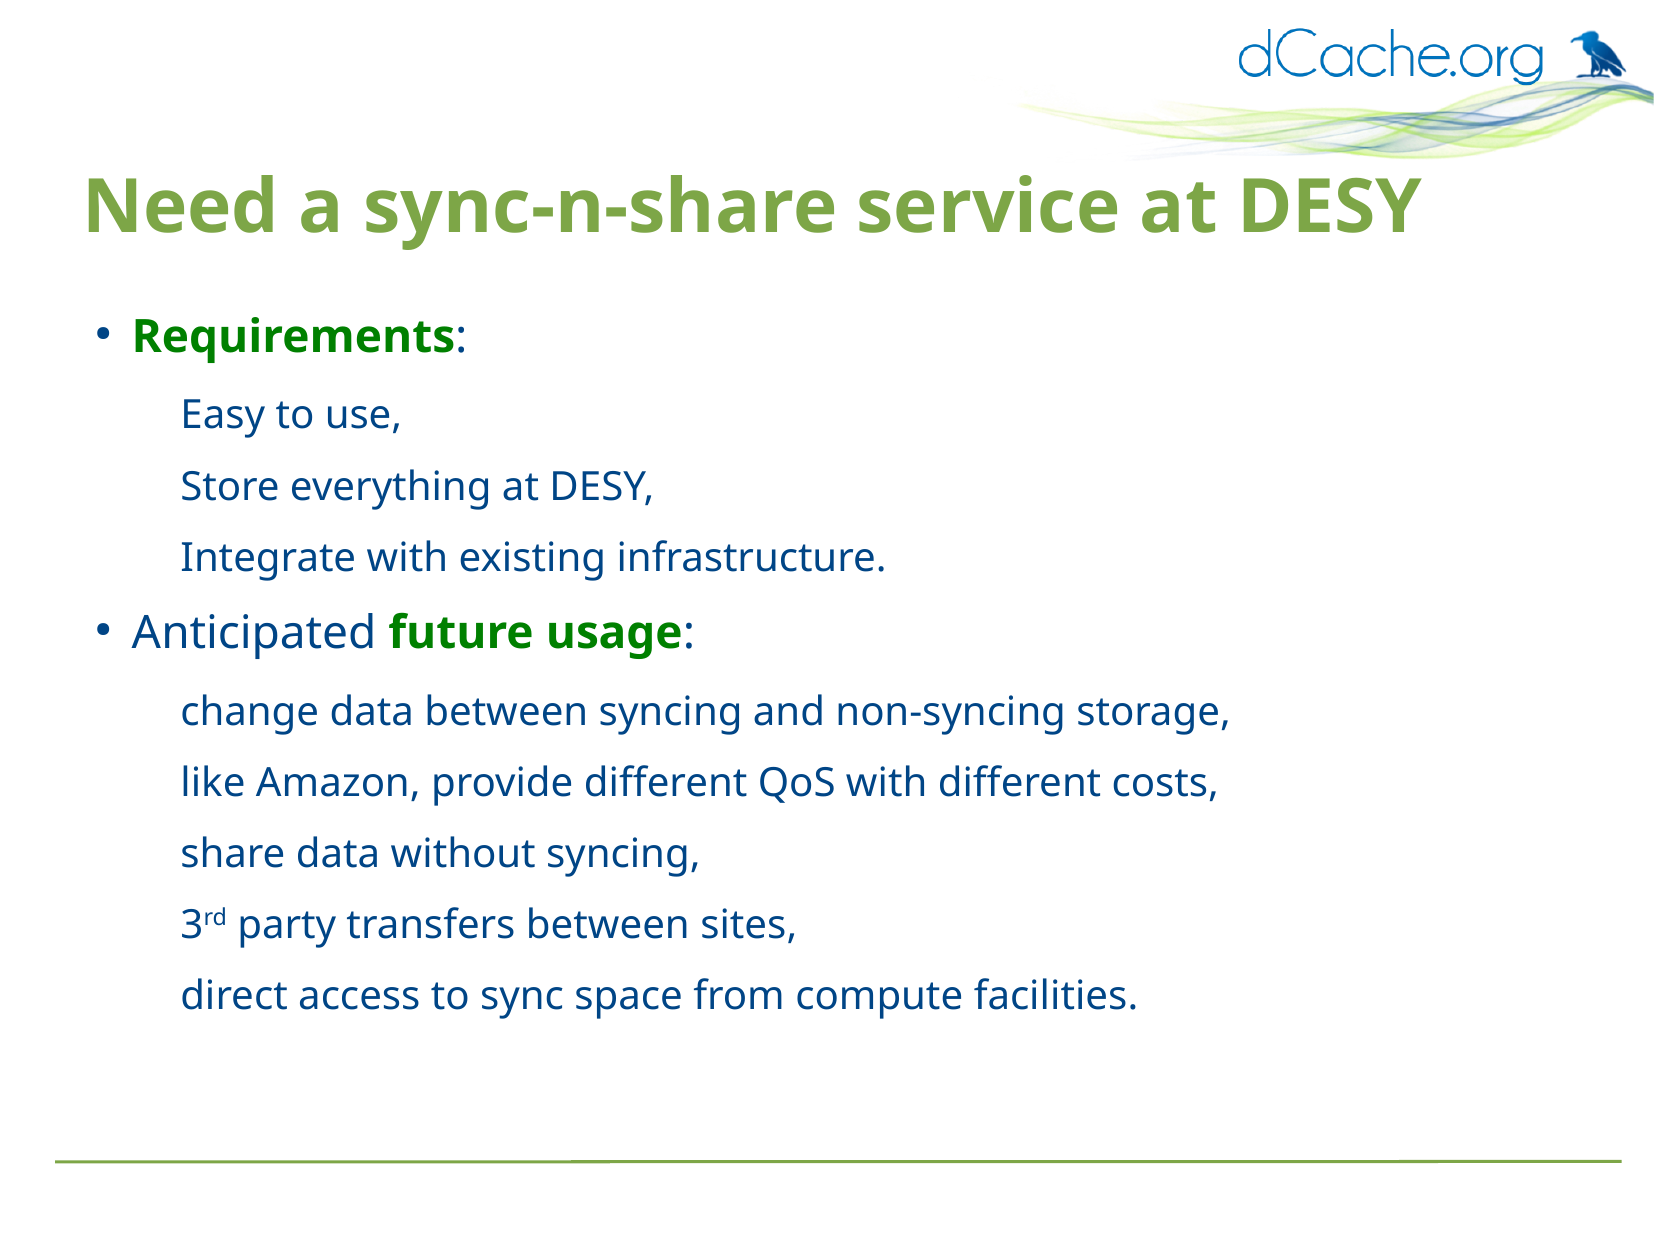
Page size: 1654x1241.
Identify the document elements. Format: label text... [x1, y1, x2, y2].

list Requirements: Easy to use, Store everything at DESY, Integrate with existing infrastructure. Anticipated future usage: change data between syncing and non-syncing storage, like Amazon, provide different QoS with different costs, share data without syncing, 3rd party transfers between sites, direct access to sync space from compute facilities. [82, 302, 1571, 1023]
picture [956, 16, 1654, 169]
title Need a sync-n-share service at DESY [82, 155, 1605, 252]
